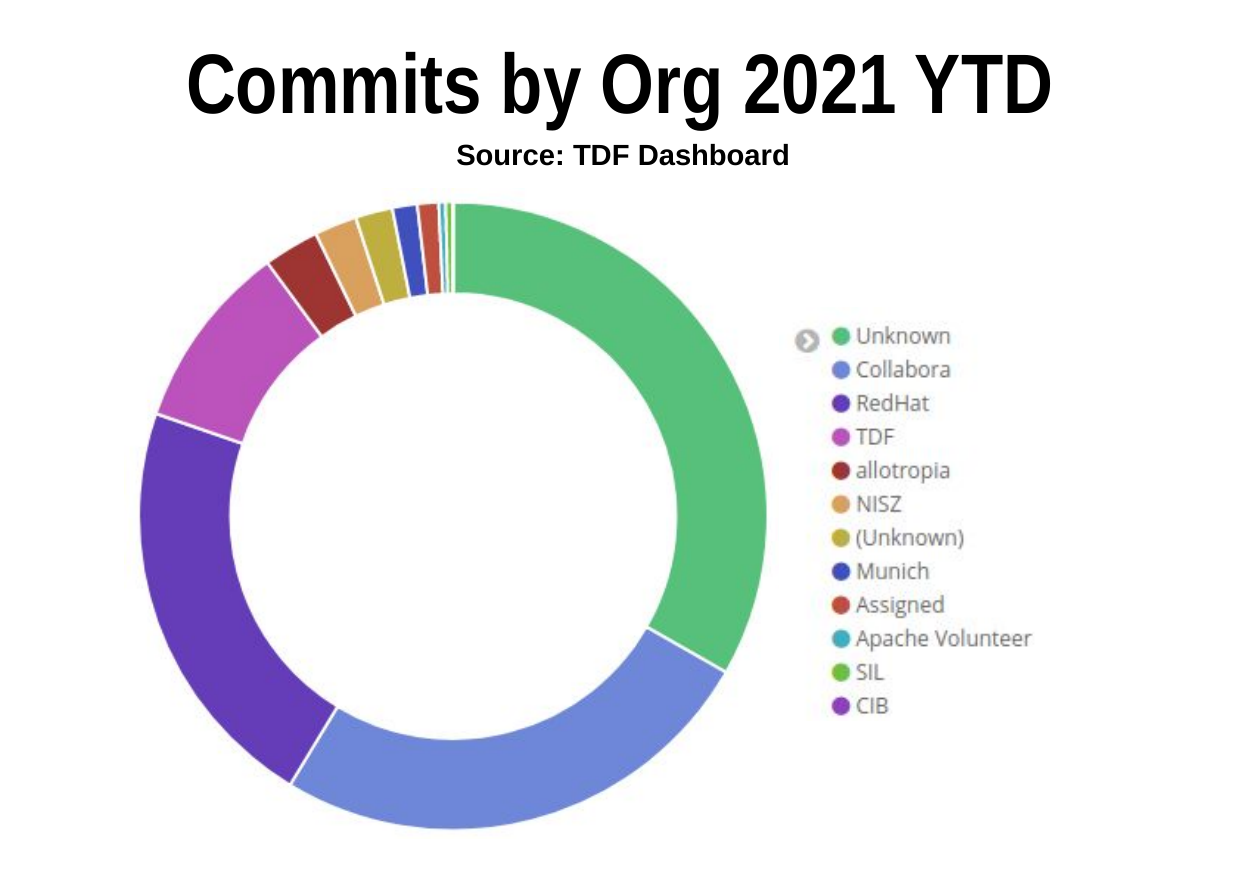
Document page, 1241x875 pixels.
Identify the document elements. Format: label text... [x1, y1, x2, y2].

picture [124, 188, 1111, 839]
text_box Source: TDF Dashboard [441, 131, 806, 185]
title Commits by Org 2021 YTD [11, 0, 1229, 173]
